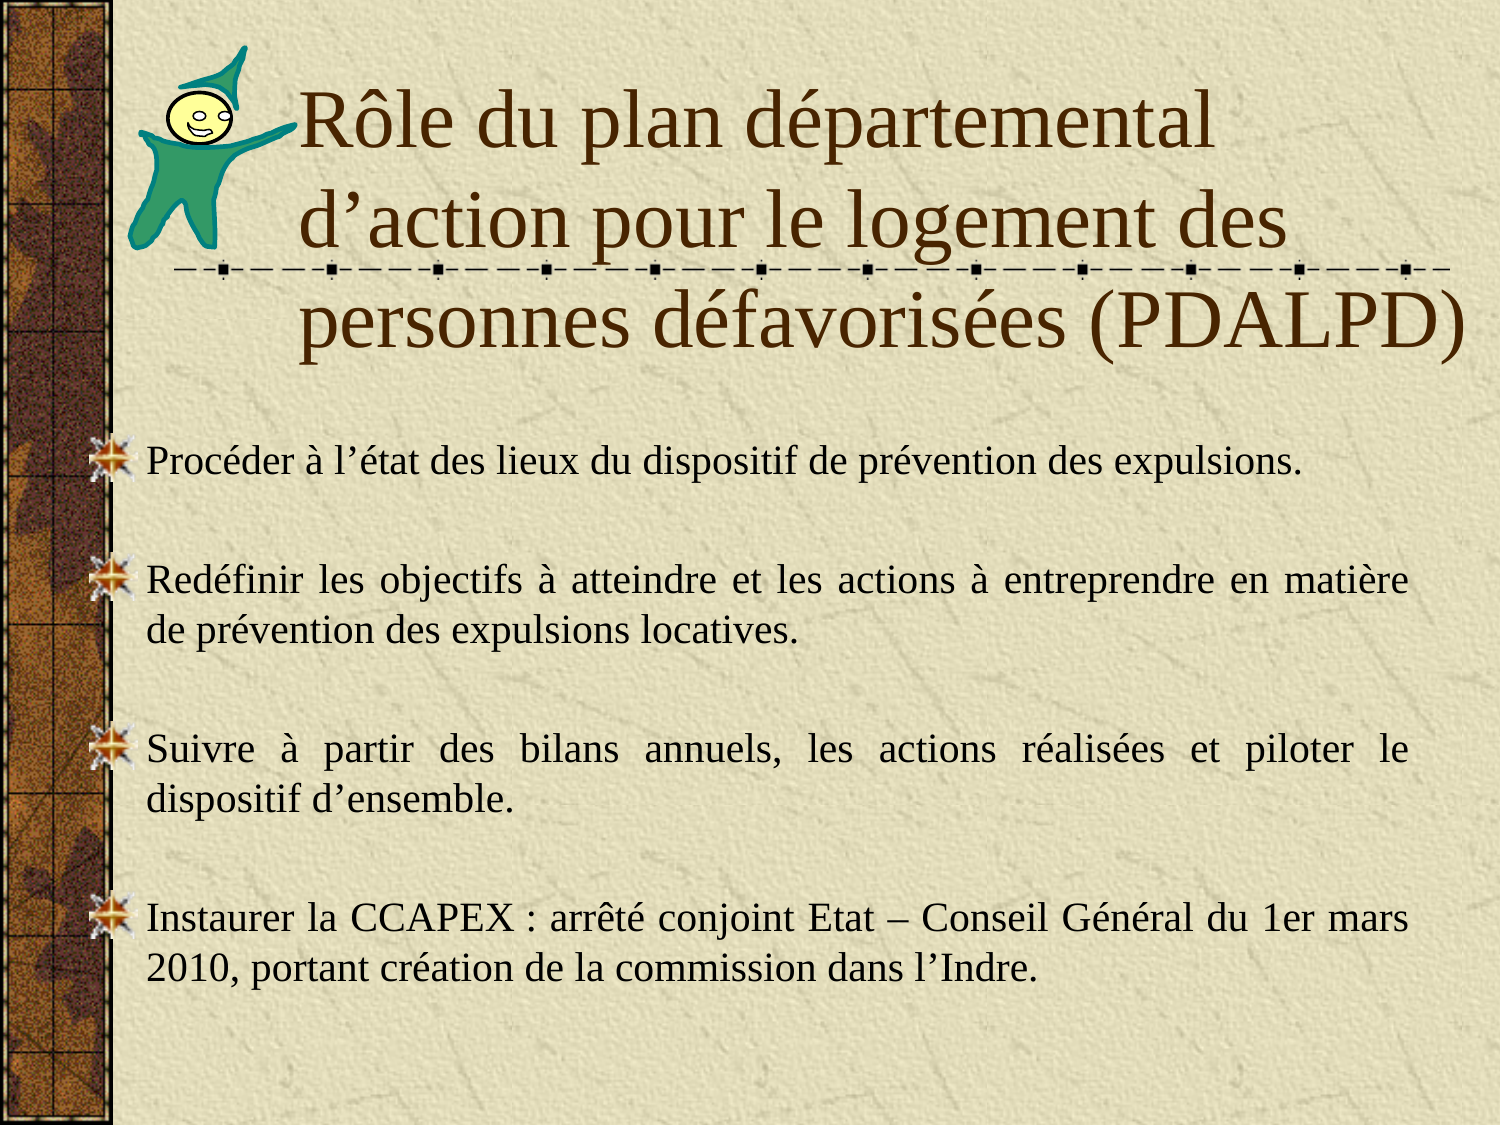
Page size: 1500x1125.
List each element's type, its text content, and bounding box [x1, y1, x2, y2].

list Procéder à l’état des lieux du dispositif de prévention des expulsions. Redéfinir les objectifs à atteindre et les actions à entreprendre en matière de prévention des expulsions locatives. Suivre à partir des bilans annuels, les actions réalisées et piloter le dispositif d’ensemble. Instaurer la CCAPEX : arrêté conjoint Etat – Conseil Général du 1er mars 2010, portant création de la commission dans l’Indre. [75, 424, 1426, 1063]
text_box [180, 47, 246, 109]
text_box [167, 92, 232, 144]
title Rôle du plan départemental d’action pour le logement des personnes défavorisées (PDALPD) [283, 0, 1485, 438]
text_box [129, 124, 296, 249]
picture [0, 0, 1500, 1125]
